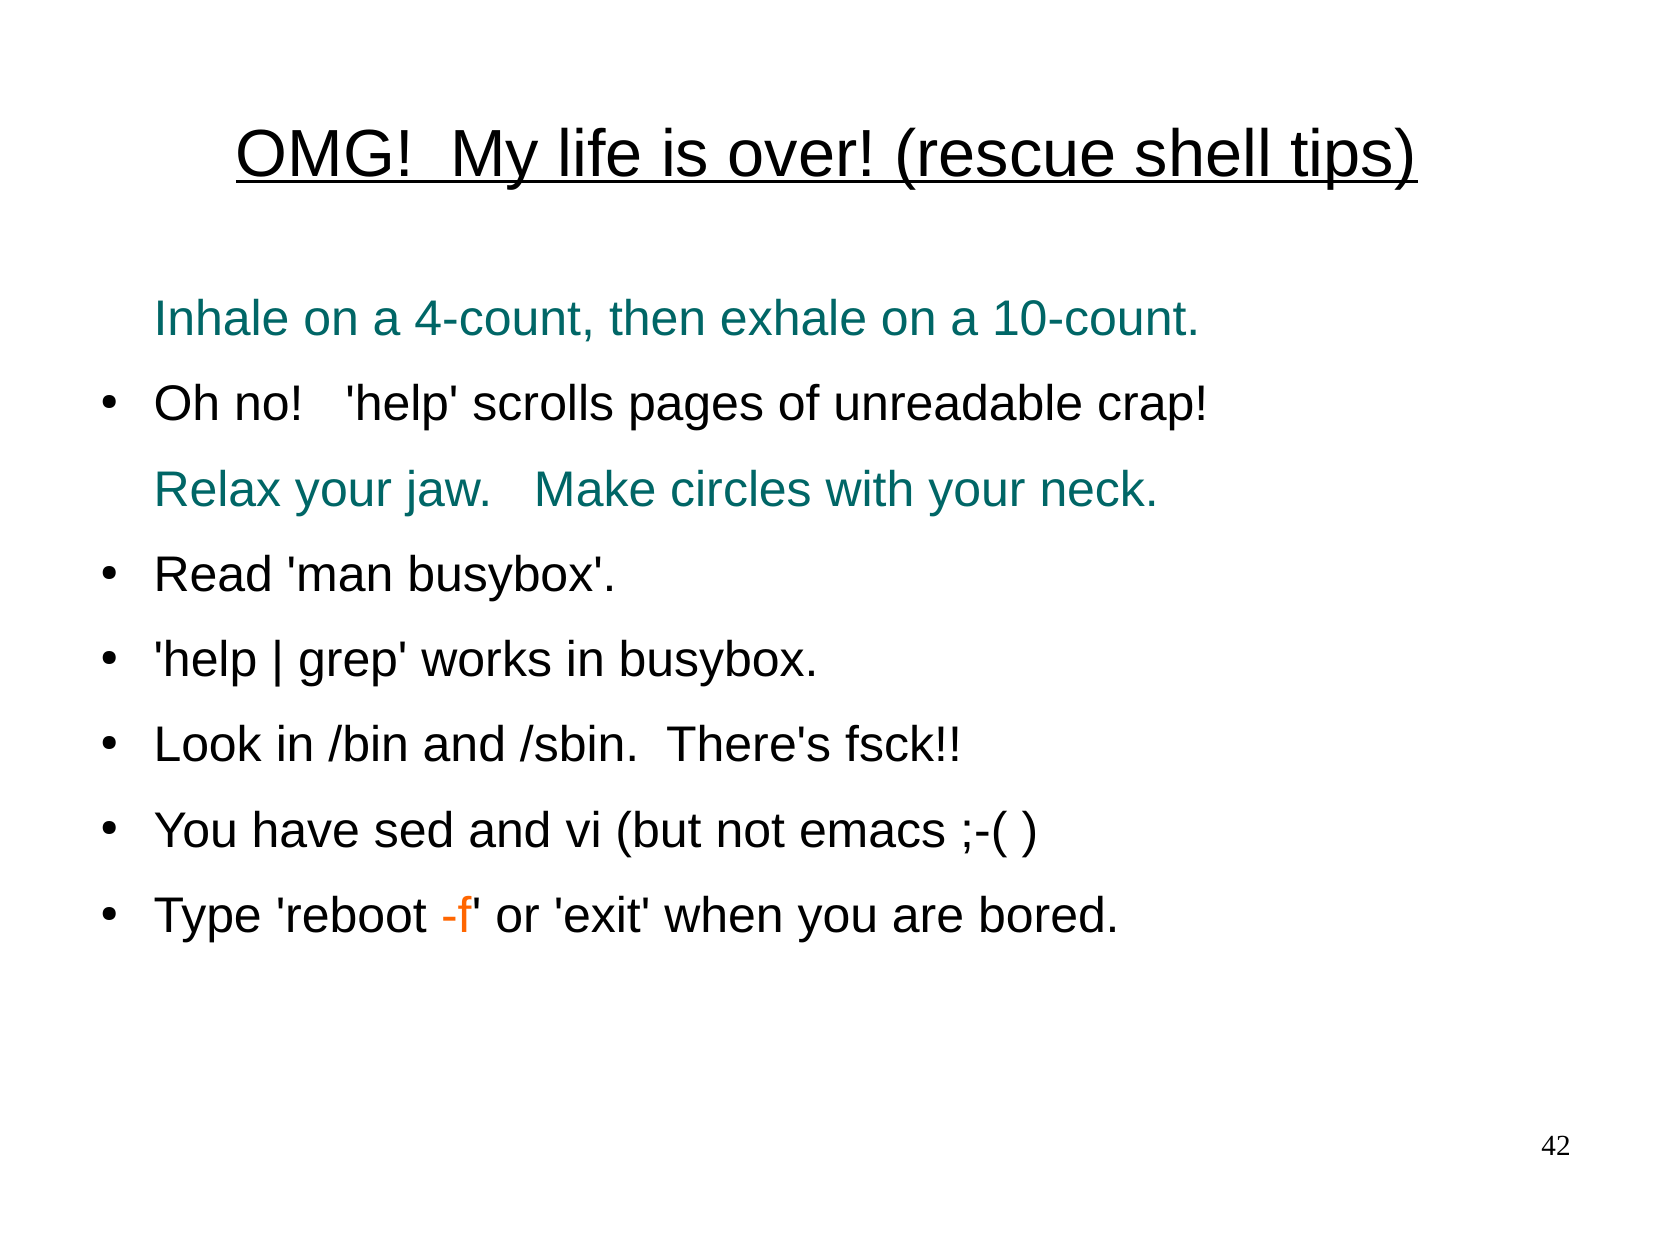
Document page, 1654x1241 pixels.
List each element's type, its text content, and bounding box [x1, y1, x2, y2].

list Inhale on a 4-count, then exhale on a 10-count. Oh no! 'help' scrolls pages of unreadable crap! Relax your jaw. Make circles with your neck. Read 'man busybox'. 'help | grep' works in busybox. Look in /bin and /sbin. There's fsck!! You have sed and vi (but not emacs ;-( ) Type 'reboot -f' or 'exit' when you are bored. [82, 290, 1571, 1010]
title OMG! My life is over! (rescue shell tips) [82, 49, 1571, 257]
